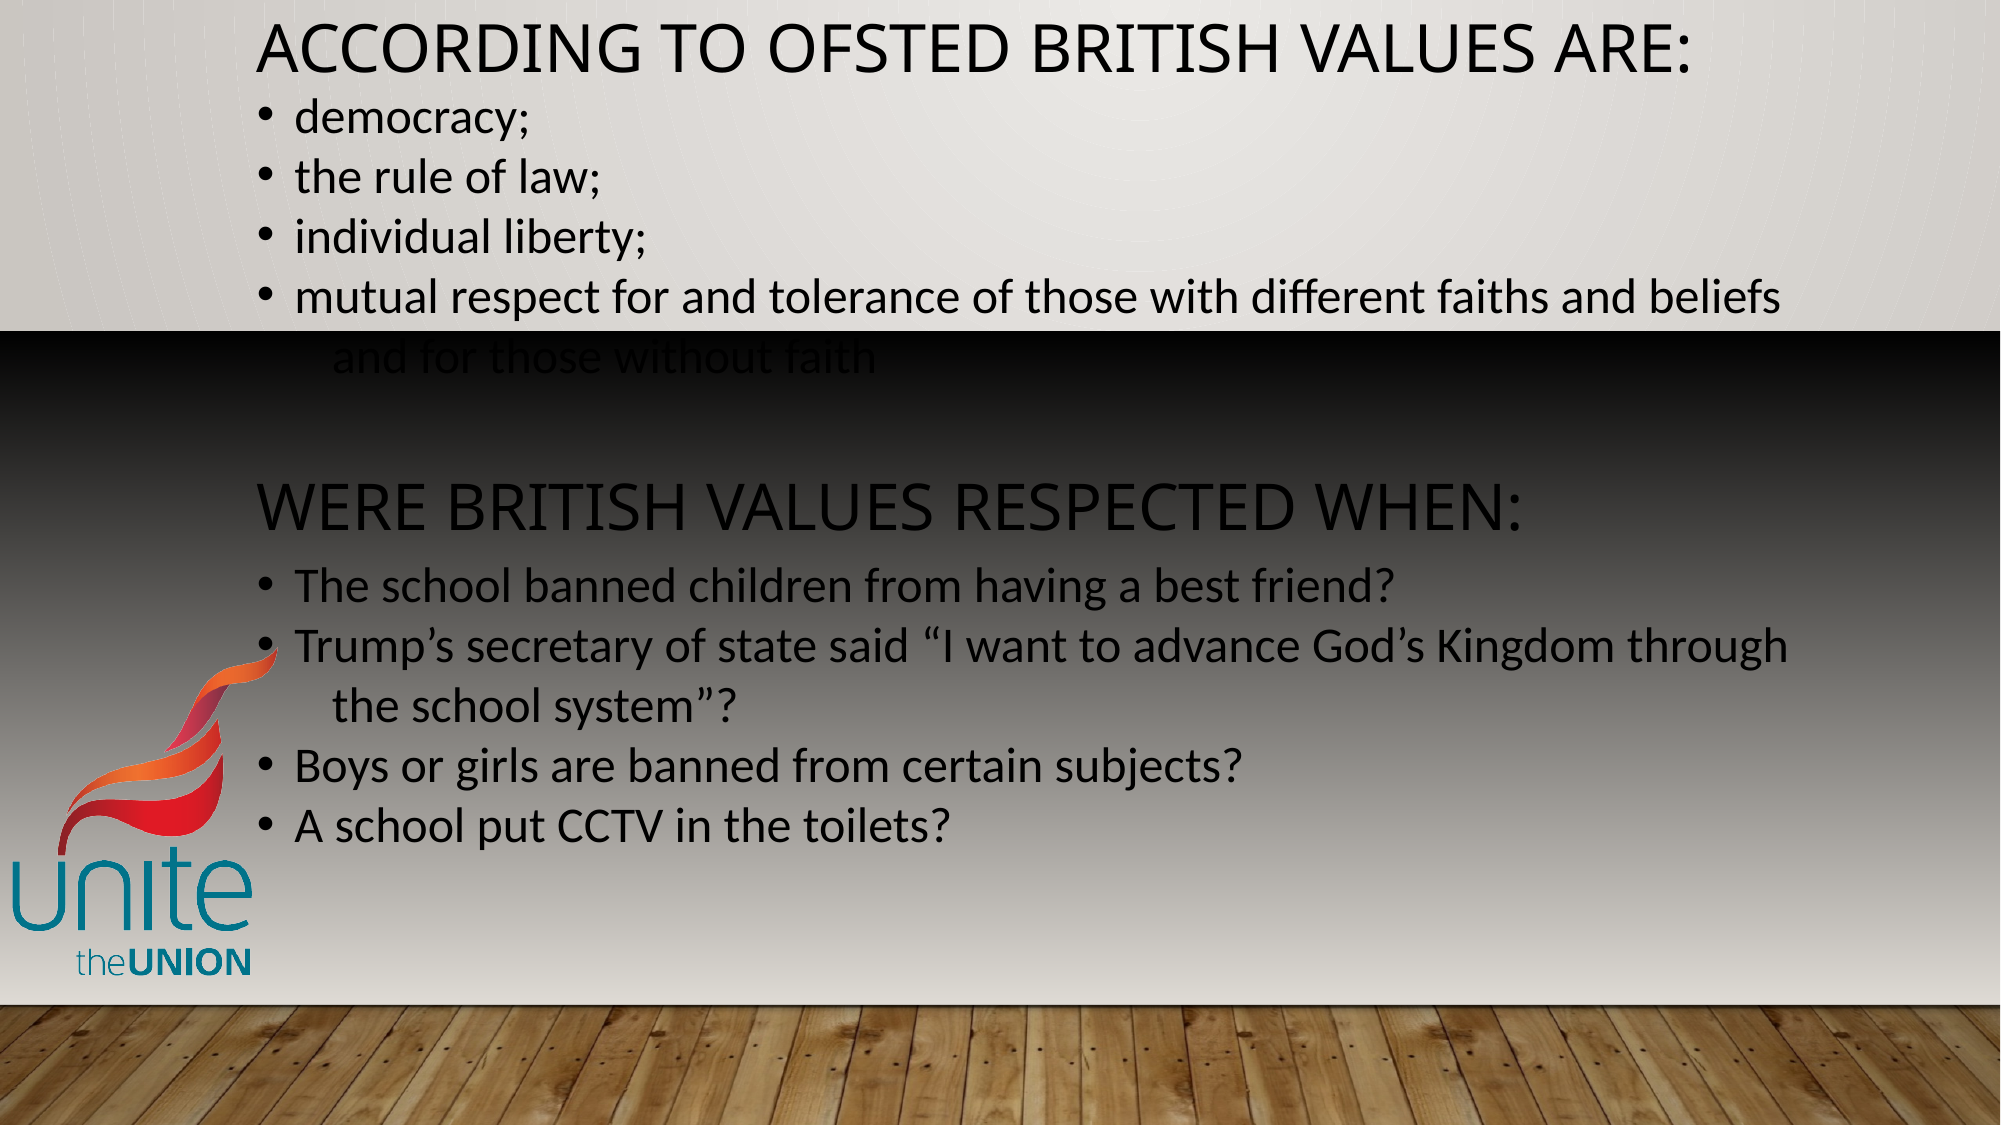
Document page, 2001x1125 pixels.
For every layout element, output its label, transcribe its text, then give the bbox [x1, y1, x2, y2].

picture [12, 647, 278, 976]
text_box Were british values respected when: [241, 467, 1818, 543]
text_box According to Ofsted British values are: [241, 7, 1814, 74]
text_box The school banned children from having a best friend? Trump’s secretary of state said “I want to advance God’s Kingdom through the school system”? Boys or girls are banned from certain subjects? A school put CCTV in the toilets? [241, 543, 1818, 862]
text_box democracy; the rule of law; individual liberty; mutual respect for and tolerance of those with different faiths and beliefs and for those without faith [241, 74, 1818, 393]
